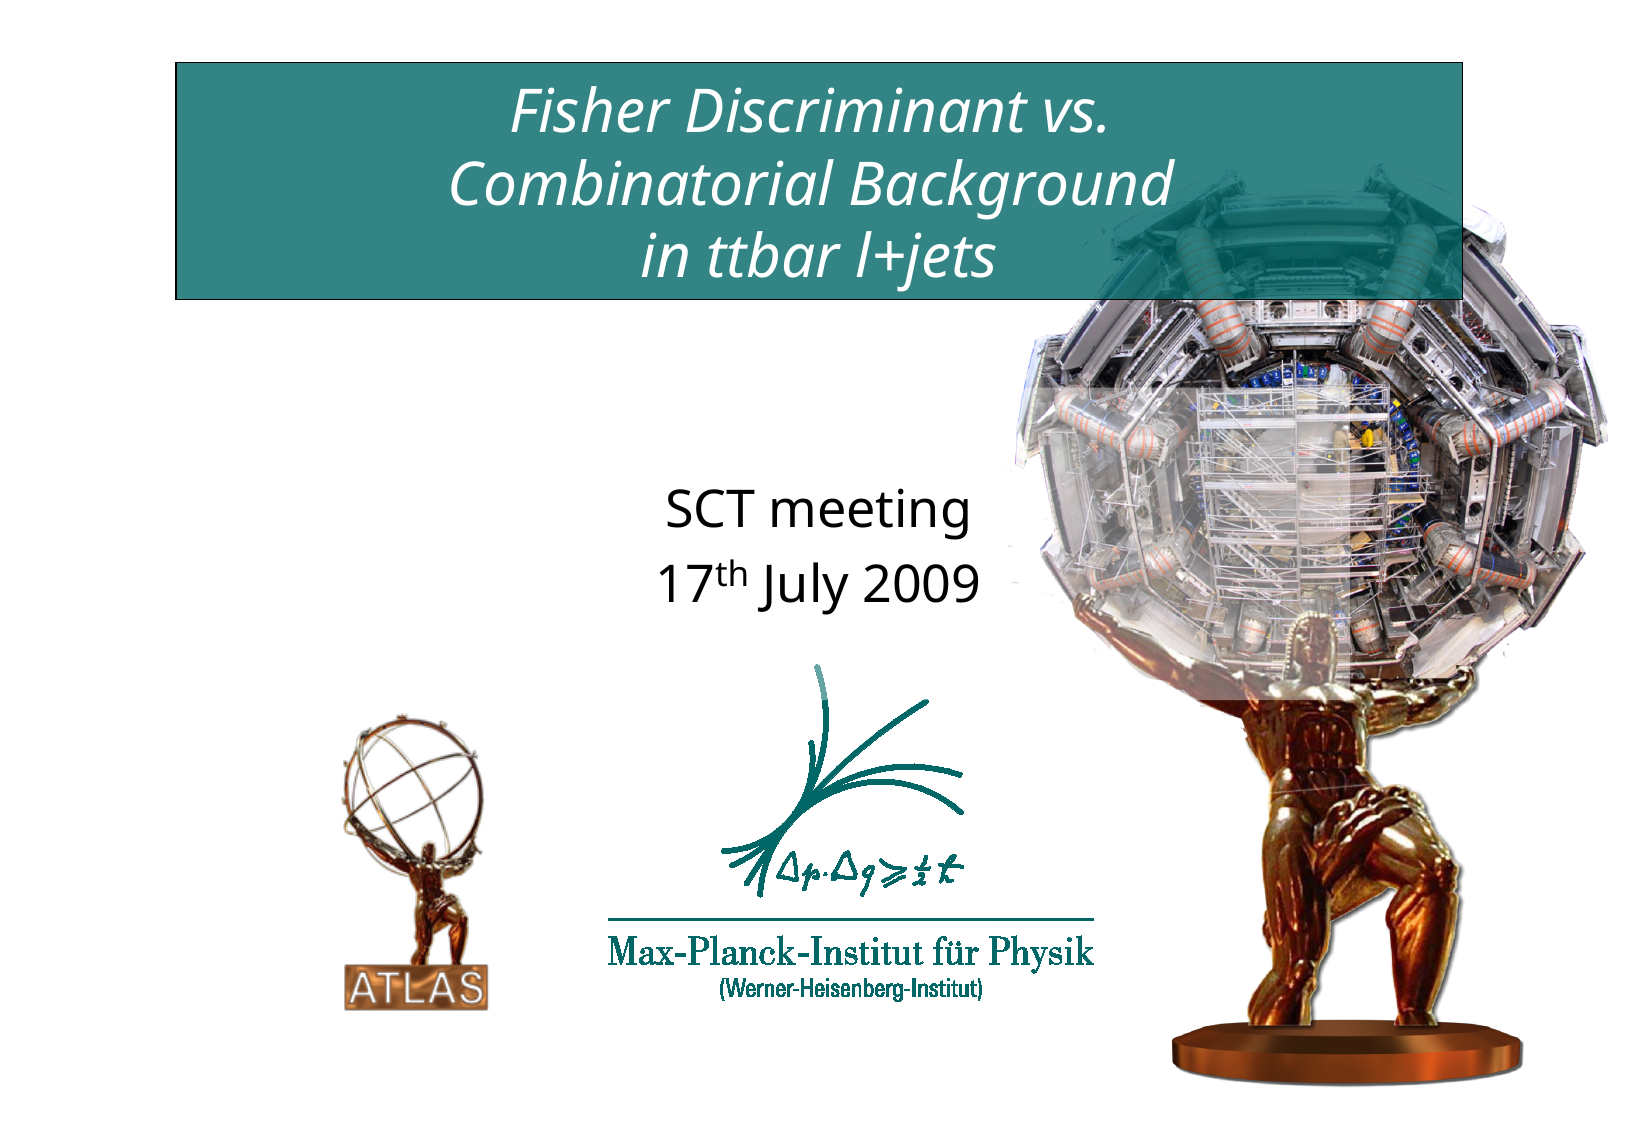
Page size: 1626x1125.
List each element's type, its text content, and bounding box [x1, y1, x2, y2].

picture [316, 707, 508, 1020]
subtitle SCT meeting 17th July 2009 [287, 387, 1351, 701]
picture [953, 140, 1625, 1125]
title Fisher Discriminant vs. Combinatorial Background in ttbar l+jets [176, 62, 1463, 300]
